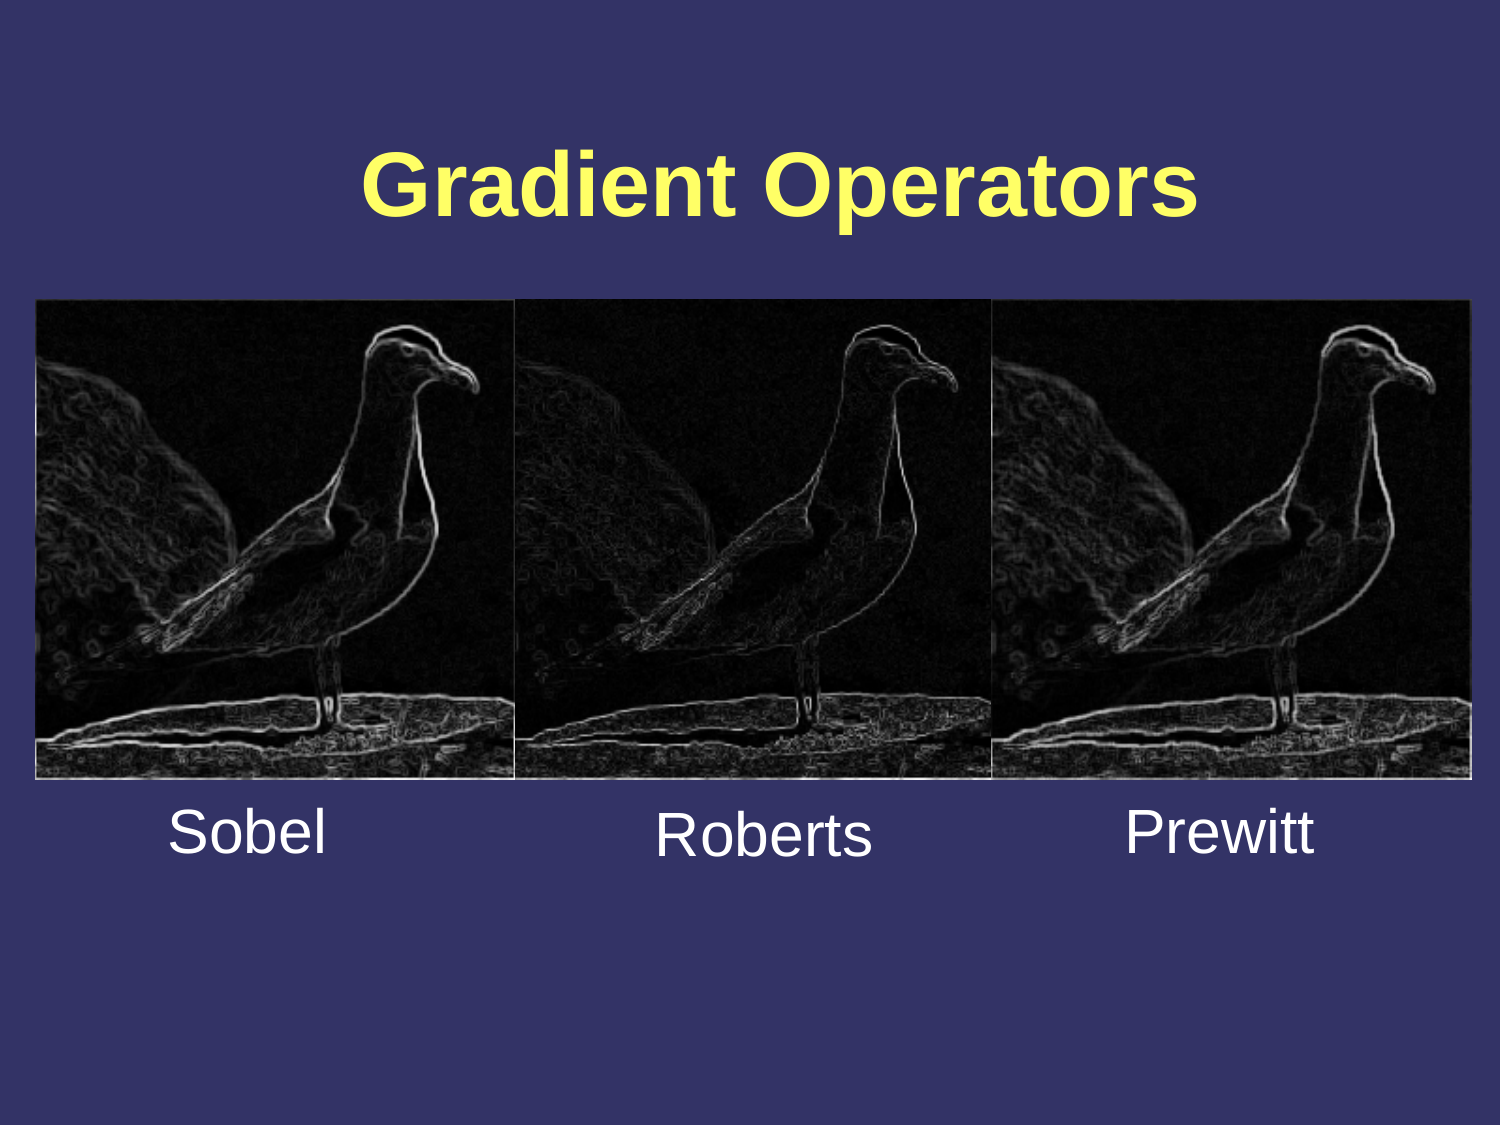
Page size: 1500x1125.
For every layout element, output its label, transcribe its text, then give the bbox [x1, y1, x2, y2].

picture [35, 299, 1472, 781]
text_box Prewitt [1109, 784, 1331, 876]
text_box Sobel [152, 784, 343, 876]
text_box Roberts [640, 786, 889, 878]
title Gradient Operators [99, 87, 1463, 276]
